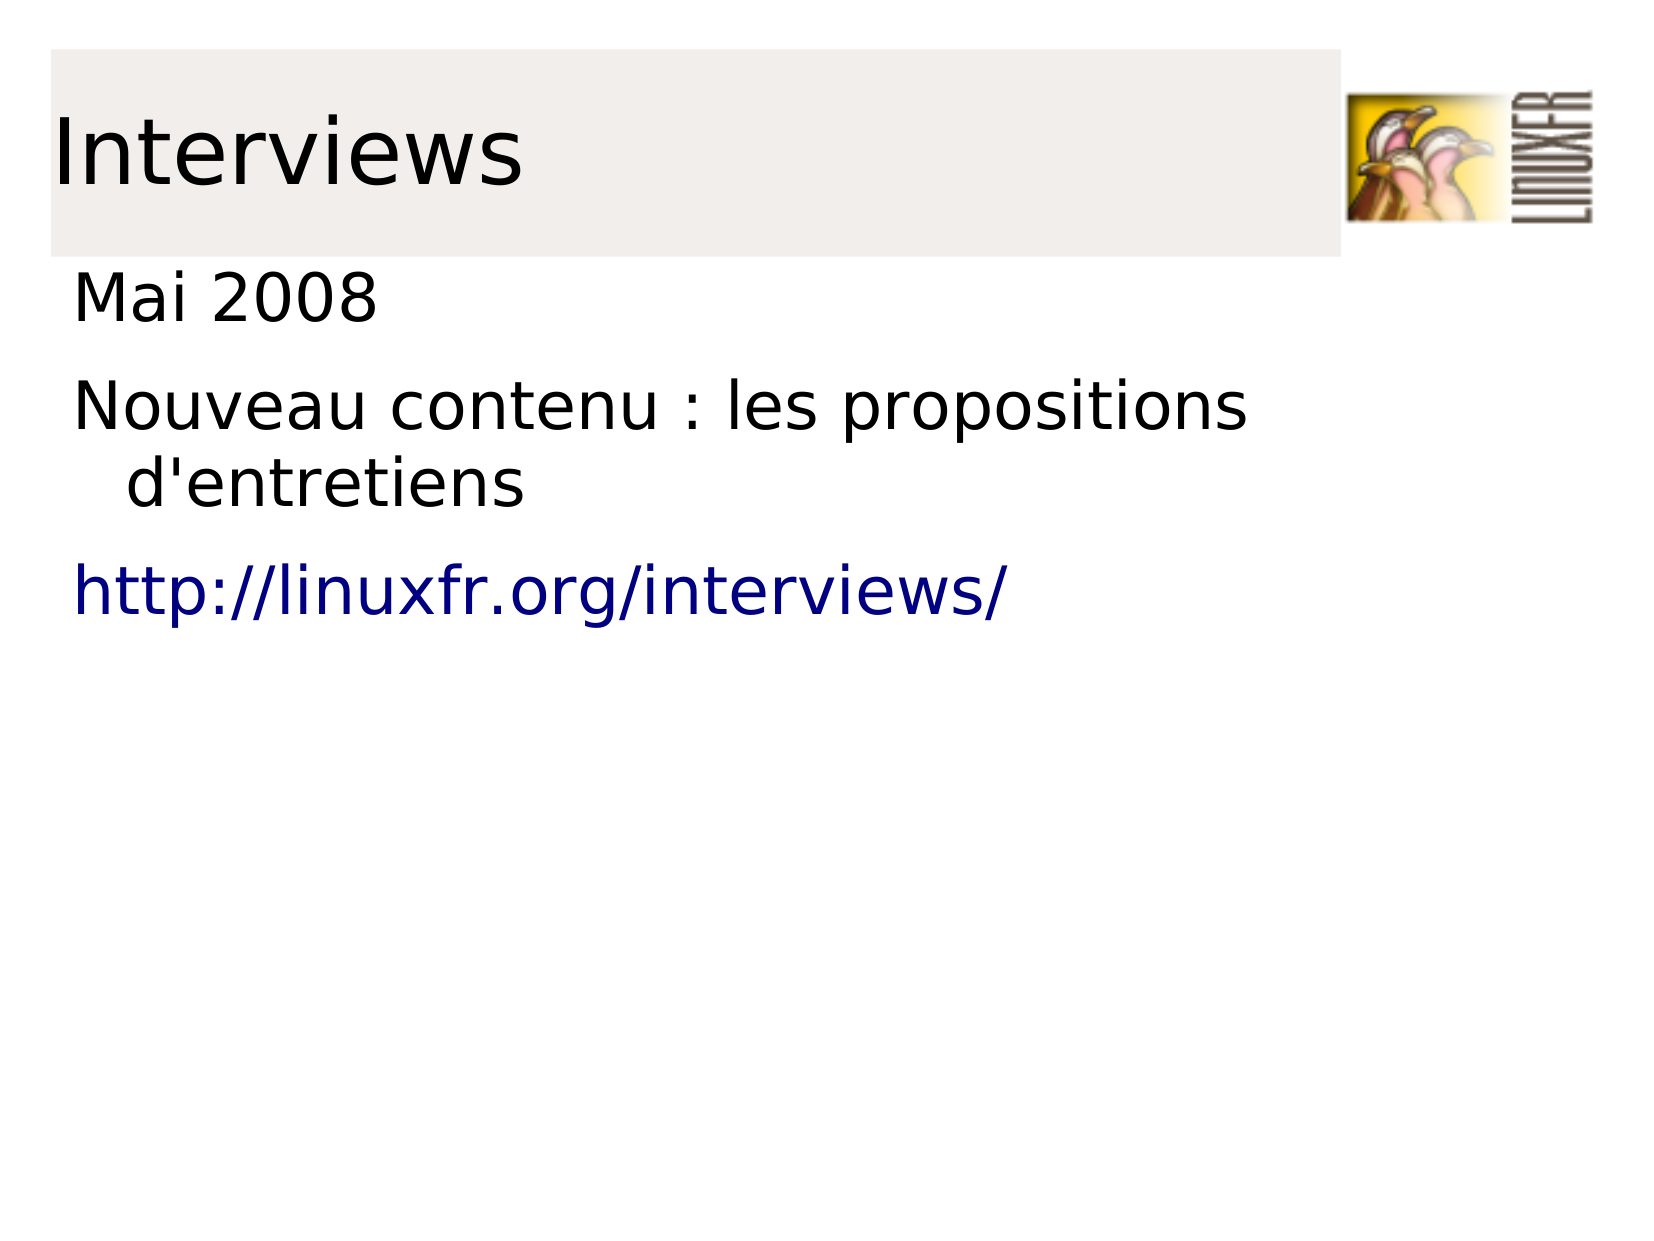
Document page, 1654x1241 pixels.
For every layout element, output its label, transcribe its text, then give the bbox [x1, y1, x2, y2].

picture [1342, 88, 1601, 229]
title Interviews [51, 49, 1342, 257]
list Mai 2008 Nouveau contenu : les propositions d'entretiens http://linuxfr.org/interviews/ [54, 259, 1628, 1103]
